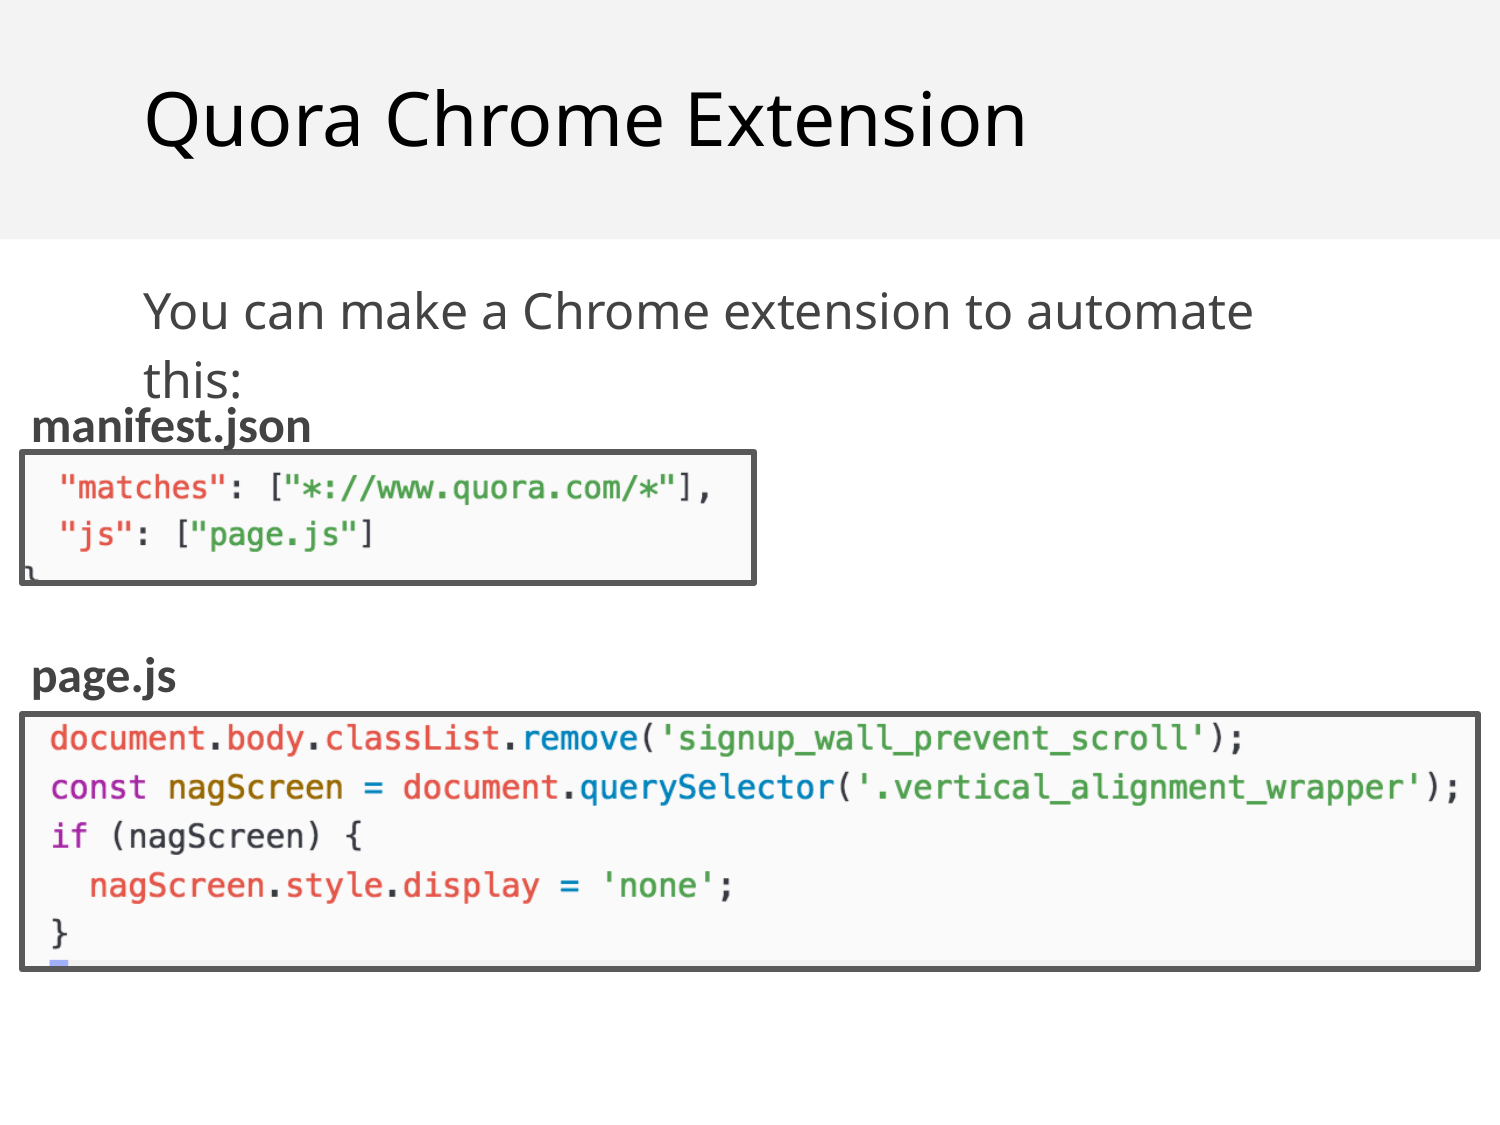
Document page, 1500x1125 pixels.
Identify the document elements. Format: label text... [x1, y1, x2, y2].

list You can make a Chrome extension to automate this: [128, 255, 1372, 356]
title Quora Chrome Extension [128, 56, 1372, 183]
picture [24, 717, 1475, 967]
list manifest.json [15, 368, 1260, 469]
list page.js [15, 618, 1260, 719]
picture [24, 469, 751, 581]
